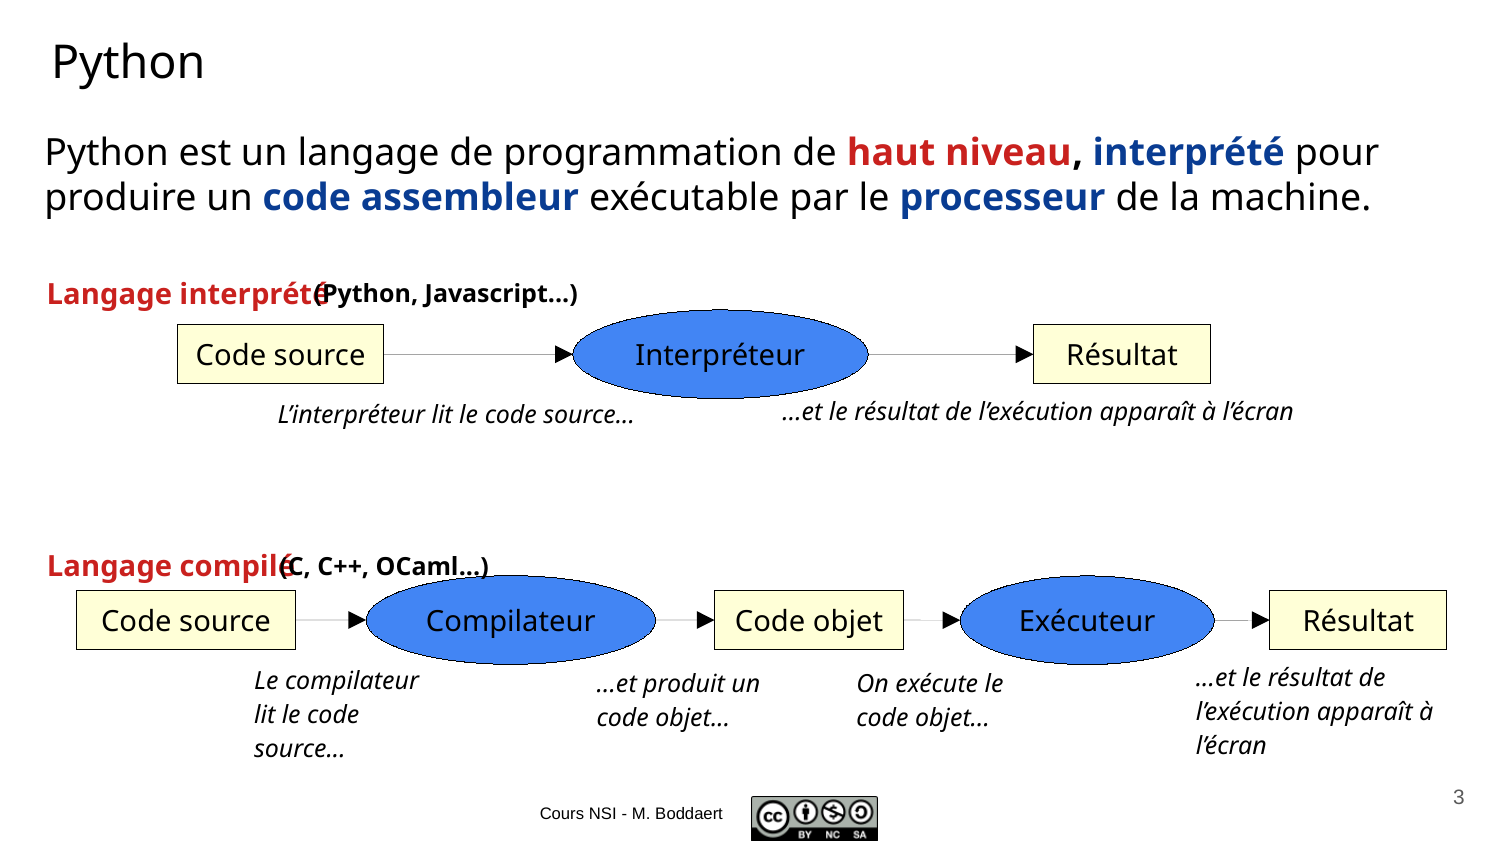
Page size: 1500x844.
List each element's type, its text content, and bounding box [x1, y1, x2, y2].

text_box Résultat [1033, 324, 1211, 384]
text_box Langage interprété [31, 265, 323, 315]
text_box Code objet [714, 590, 904, 650]
text_box Exécuteur [960, 575, 1215, 665]
text_box Compilateur [366, 575, 656, 665]
text_box Interpréteur [572, 309, 869, 389]
title Python [51, 13, 1449, 108]
text_box Résultat [1269, 590, 1447, 650]
text_box Code source [76, 590, 296, 650]
text_box Langage compilé [32, 537, 290, 587]
text_box L’interpréteur lit le code source... [263, 389, 802, 434]
text_box Code source [177, 324, 384, 384]
text_box On exécute le code objet... [841, 658, 1058, 731]
text_box (C, C++, OCaml...) [264, 540, 509, 585]
text_box ...et le résultat de l’exécution apparaît à l’écran [767, 386, 1388, 431]
text_box (Python, Javascript...) [298, 268, 593, 313]
text_box Python est un langage de programmation de haut niveau, interprété pour produire un code assembleur exécutable par le processeur de la machine. [29, 120, 1477, 760]
text_box ...et produit un code objet... [581, 658, 798, 731]
text_box Le compilateur lit le code source... [239, 655, 455, 757]
slide_number <numéro> [1389, 764, 1480, 830]
text_box ...et le résultat de l’exécution apparaît à l’écran [1181, 652, 1477, 755]
picture [751, 796, 878, 841]
